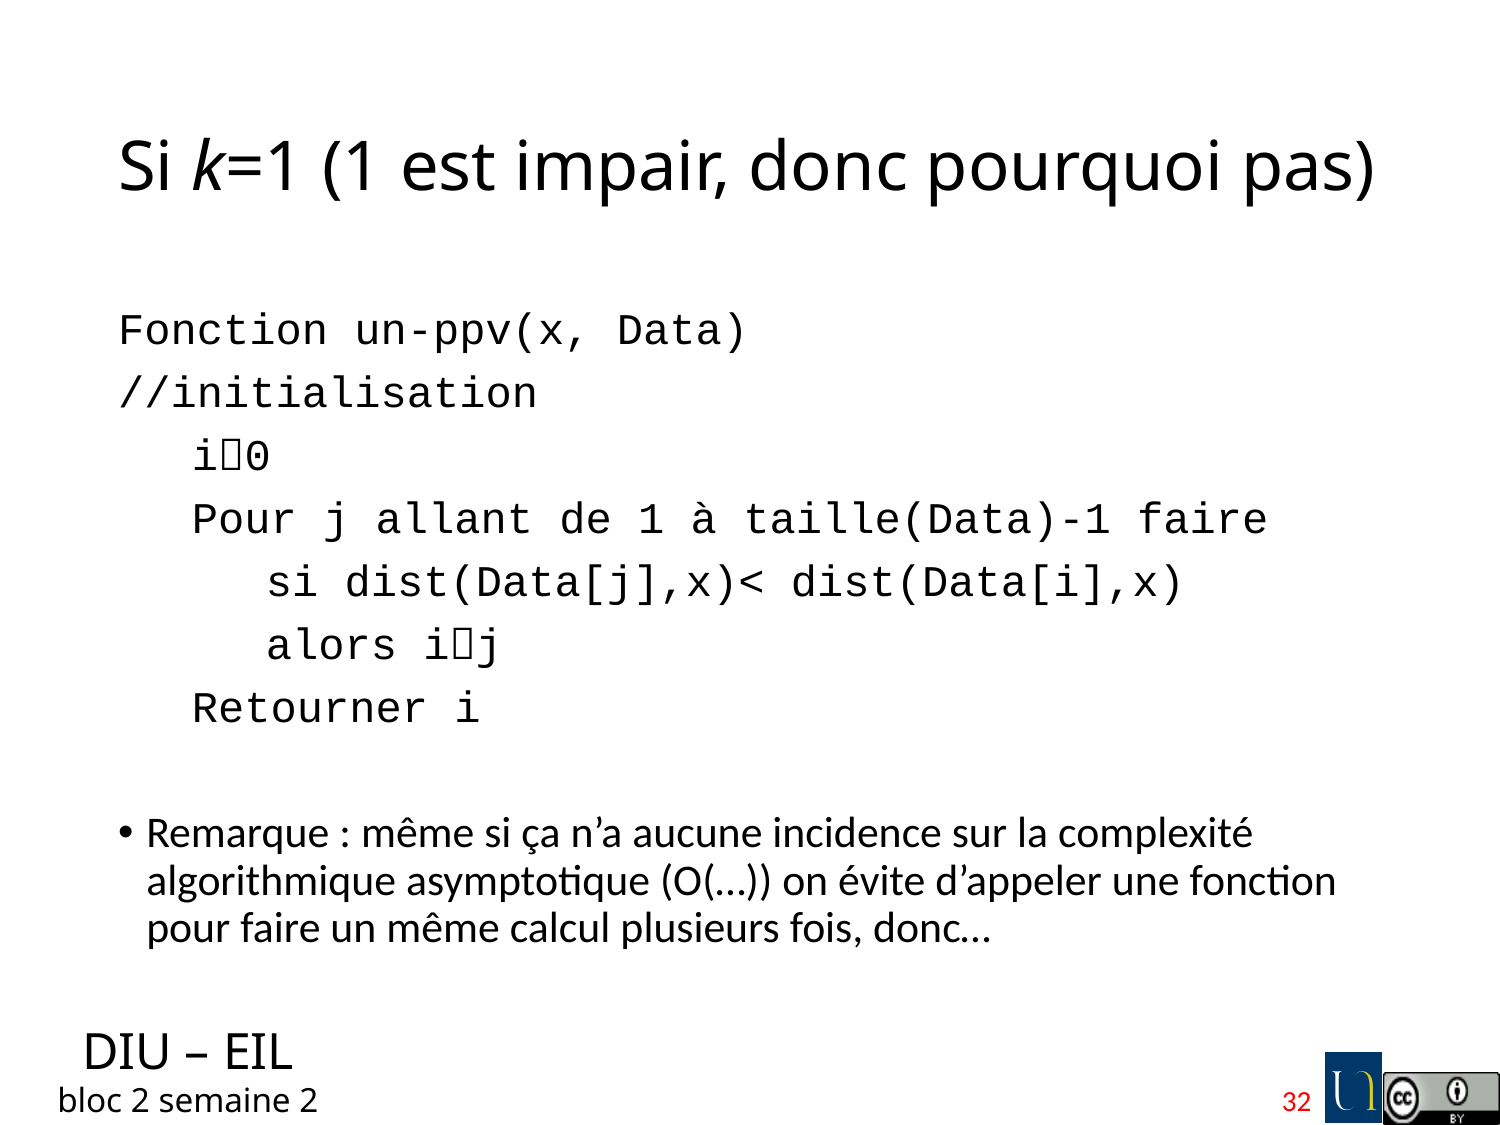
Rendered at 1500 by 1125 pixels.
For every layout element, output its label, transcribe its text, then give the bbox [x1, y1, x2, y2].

picture [1383, 1072, 1500, 1125]
title Si k=1 (1 est impair, donc pourquoi pas) [103, 59, 1397, 278]
picture [1325, 1052, 1382, 1123]
slide_number <numéro> [1240, 1070, 1327, 1125]
list Fonction un-ppv(x, Data) //initialisation i0 Pour j allant de 1 à taille(Data)-1 faire si dist(Data[j],x)< dist(Data[i],x) alors ij Retourner i Remarque : même si ça n’a aucune incidence sur la complexité algorithmique asymptotique (O(…)) on évite d’appeler une fonction pour faire un même calcul plusieurs fois, donc… [103, 299, 1397, 1014]
